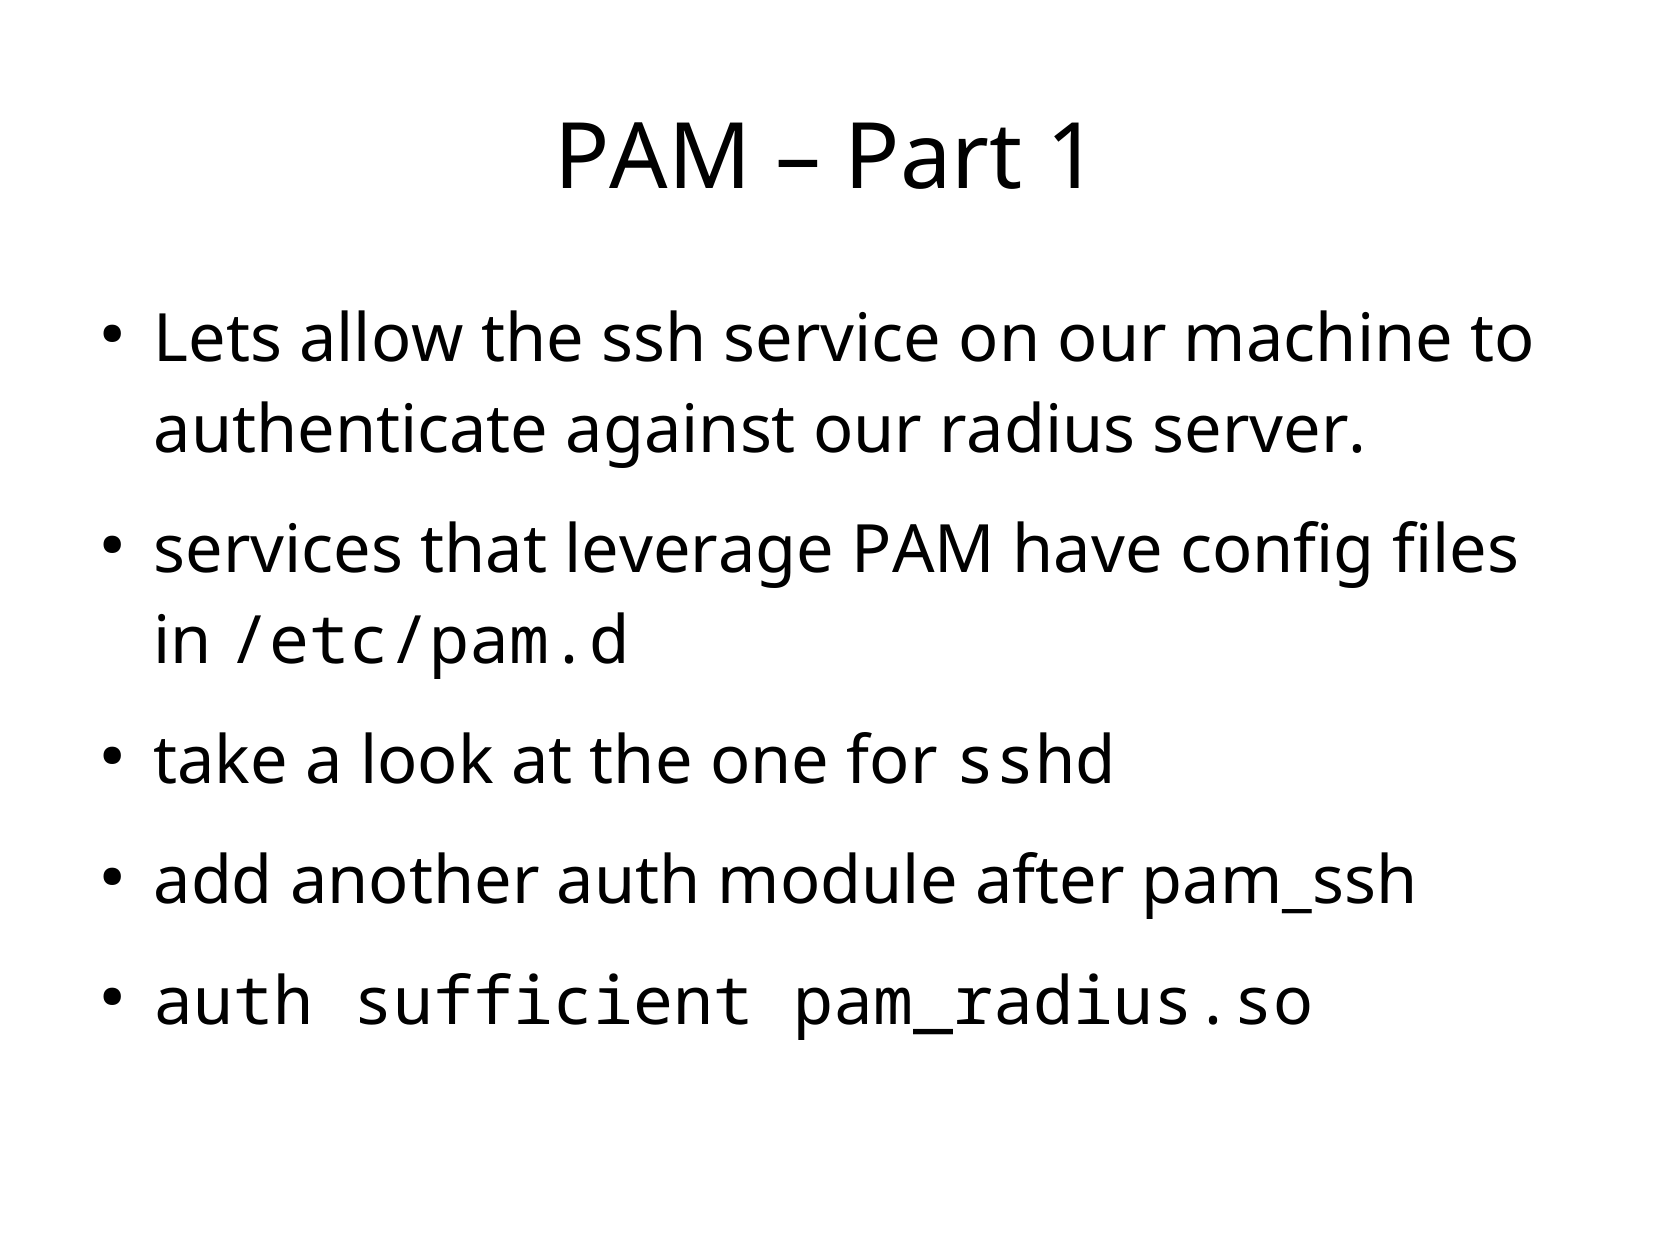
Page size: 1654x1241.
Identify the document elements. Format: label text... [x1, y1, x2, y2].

title PAM – Part 1 [82, 49, 1571, 257]
list Lets allow the ssh service on our machine to authenticate against our radius server. services that leverage PAM have config files in /etc/pam.d take a look at the one for sshd add another auth module after pam_ssh auth sufficient pam_radius.so [82, 290, 1571, 1109]
